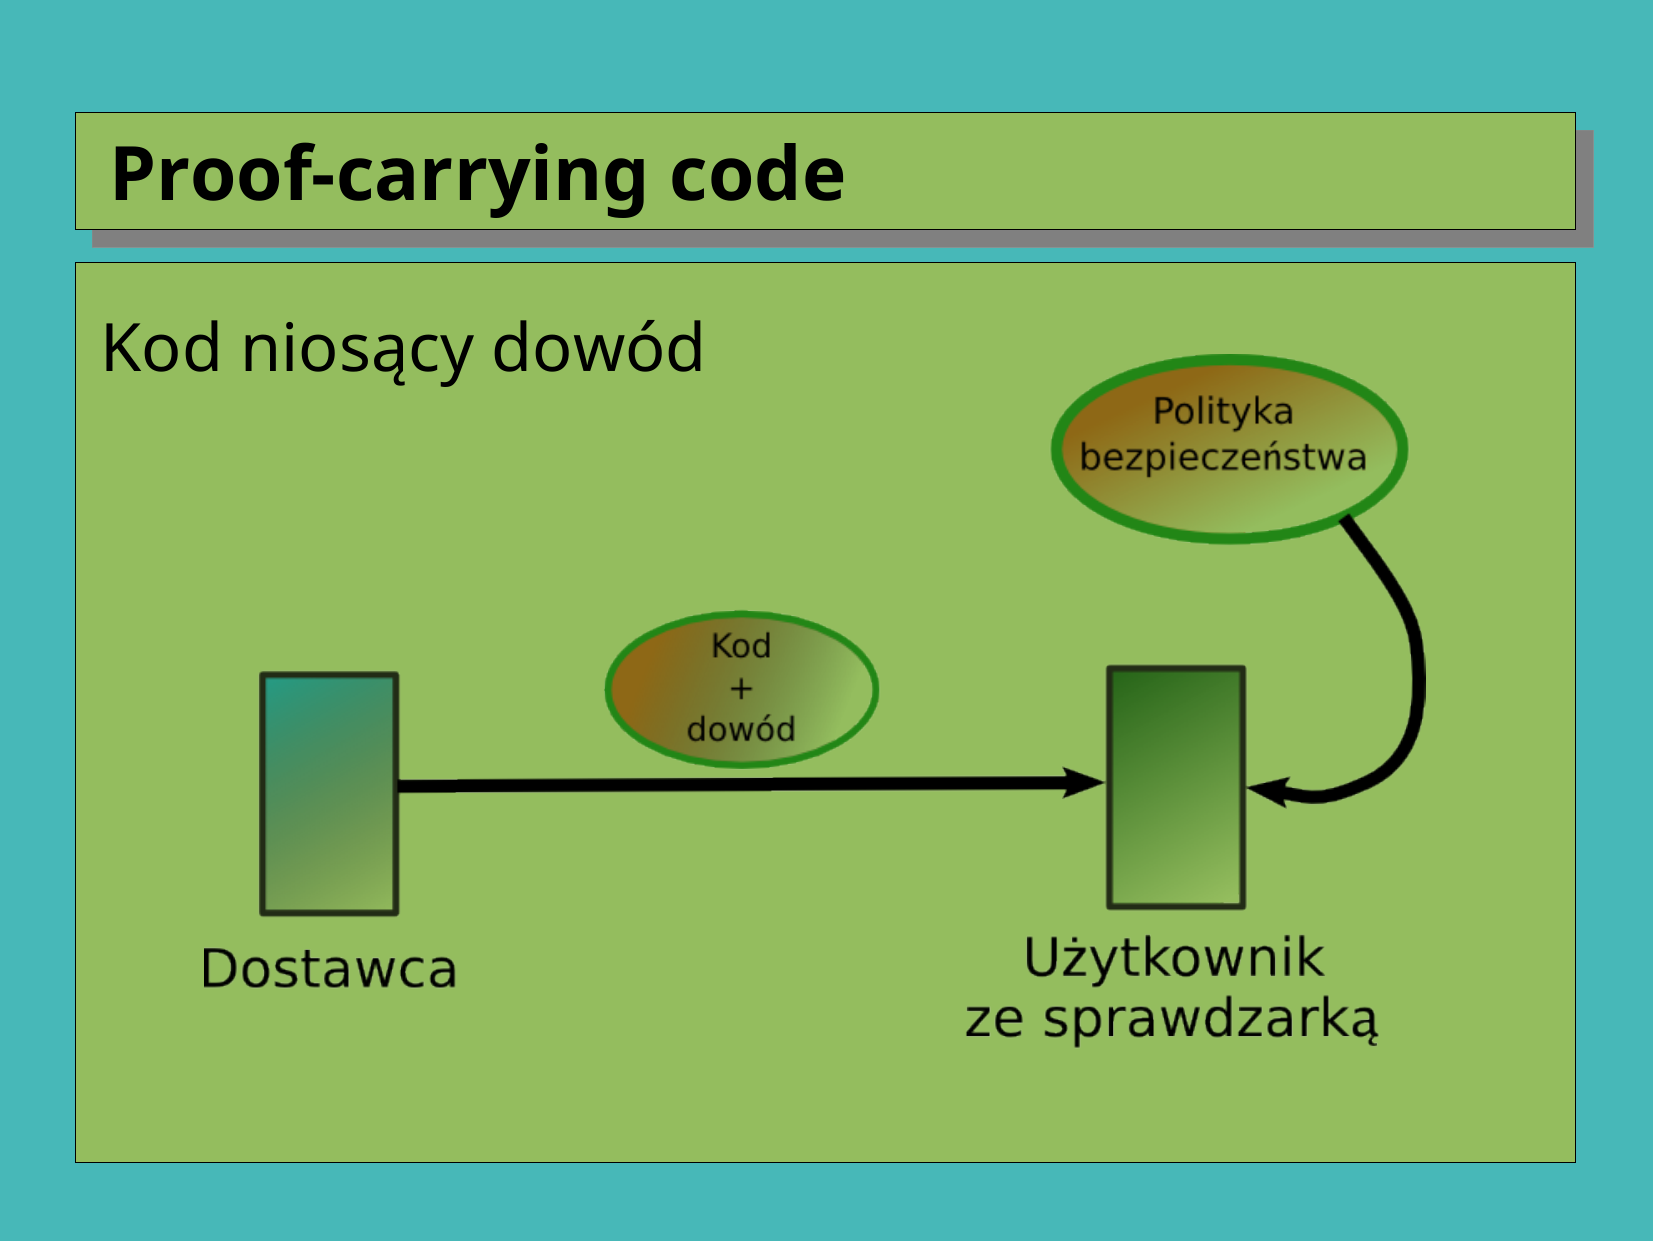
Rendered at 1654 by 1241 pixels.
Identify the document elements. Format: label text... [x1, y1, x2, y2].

text_box [75, 262, 1576, 1163]
text_box Proof-carrying code [75, 112, 1576, 226]
picture [204, 354, 1426, 1051]
list Kod niosący dowód [82, 300, 1571, 1095]
